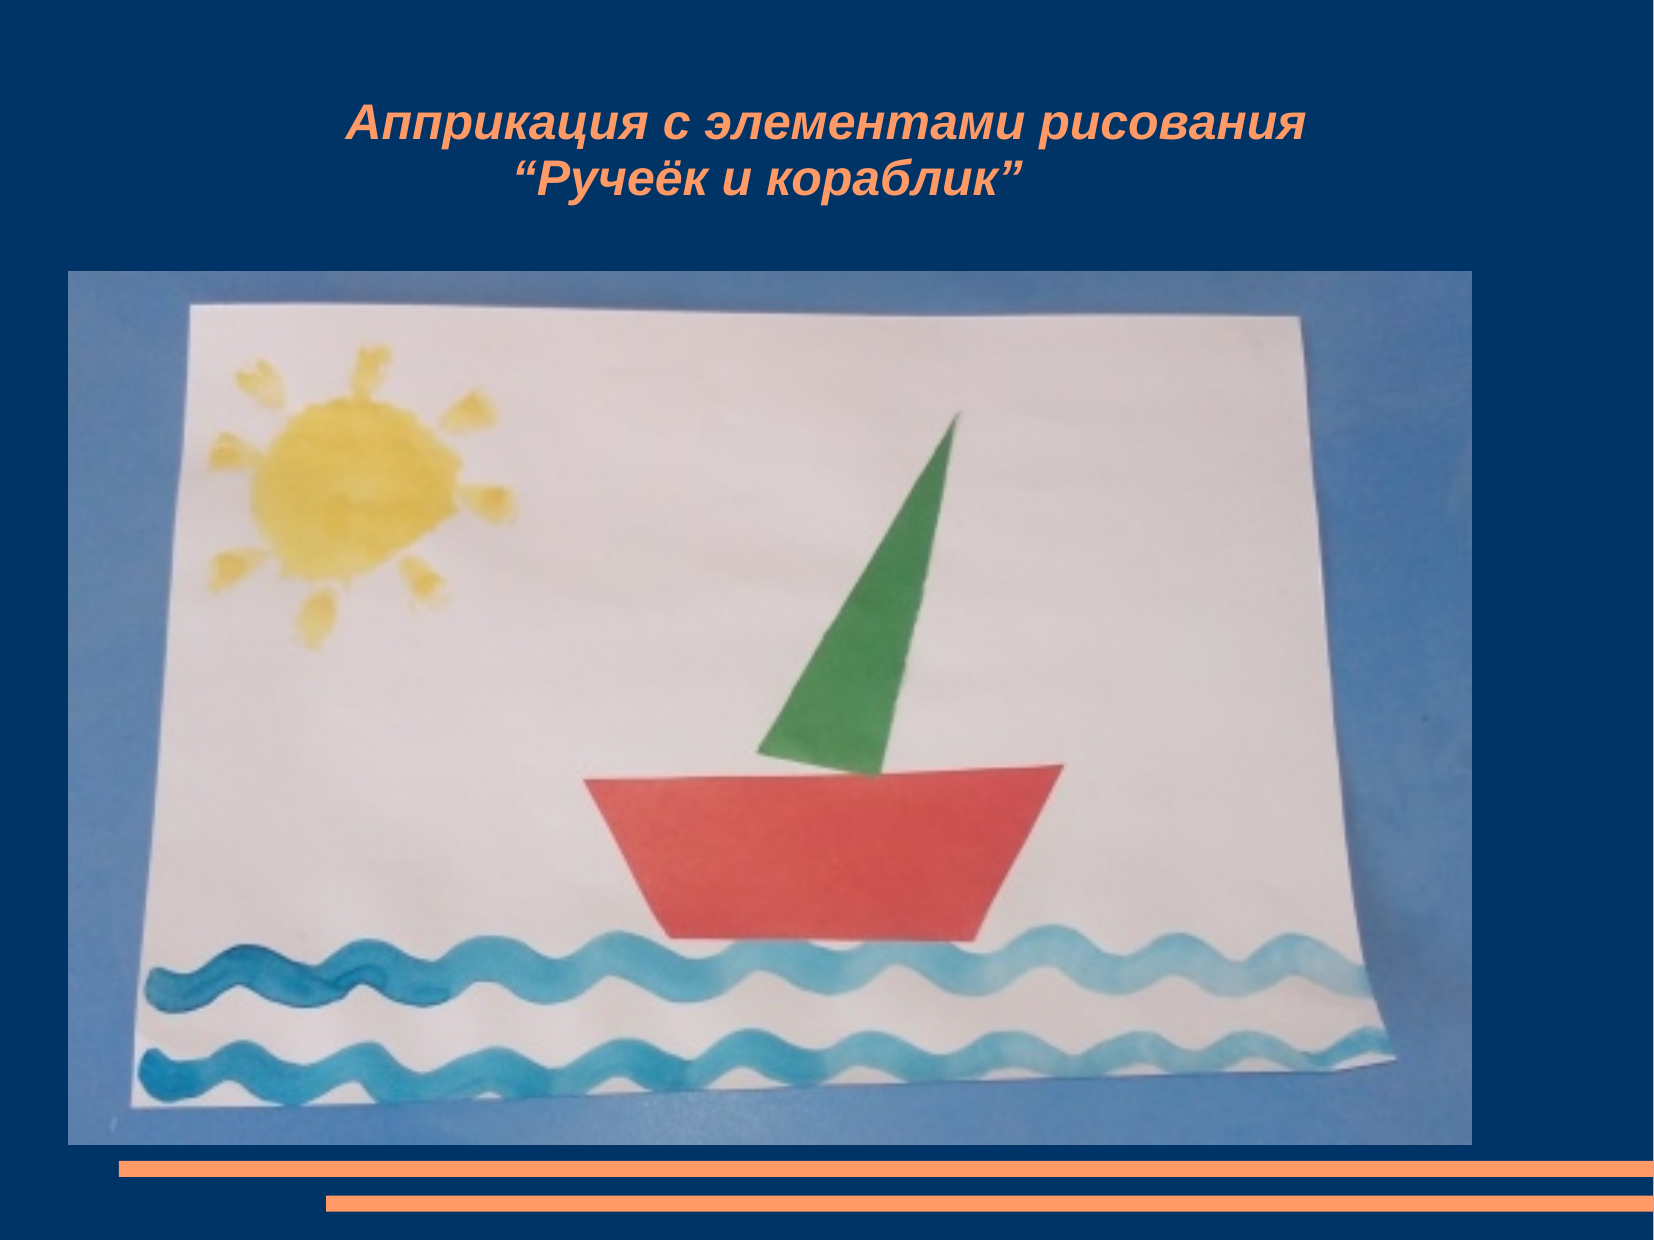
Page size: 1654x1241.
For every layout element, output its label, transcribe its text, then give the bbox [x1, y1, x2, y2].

title Апприкация с элементами рисования “Ручеёк и кораблик” [121, 46, 1534, 254]
picture [68, 271, 1472, 1145]
